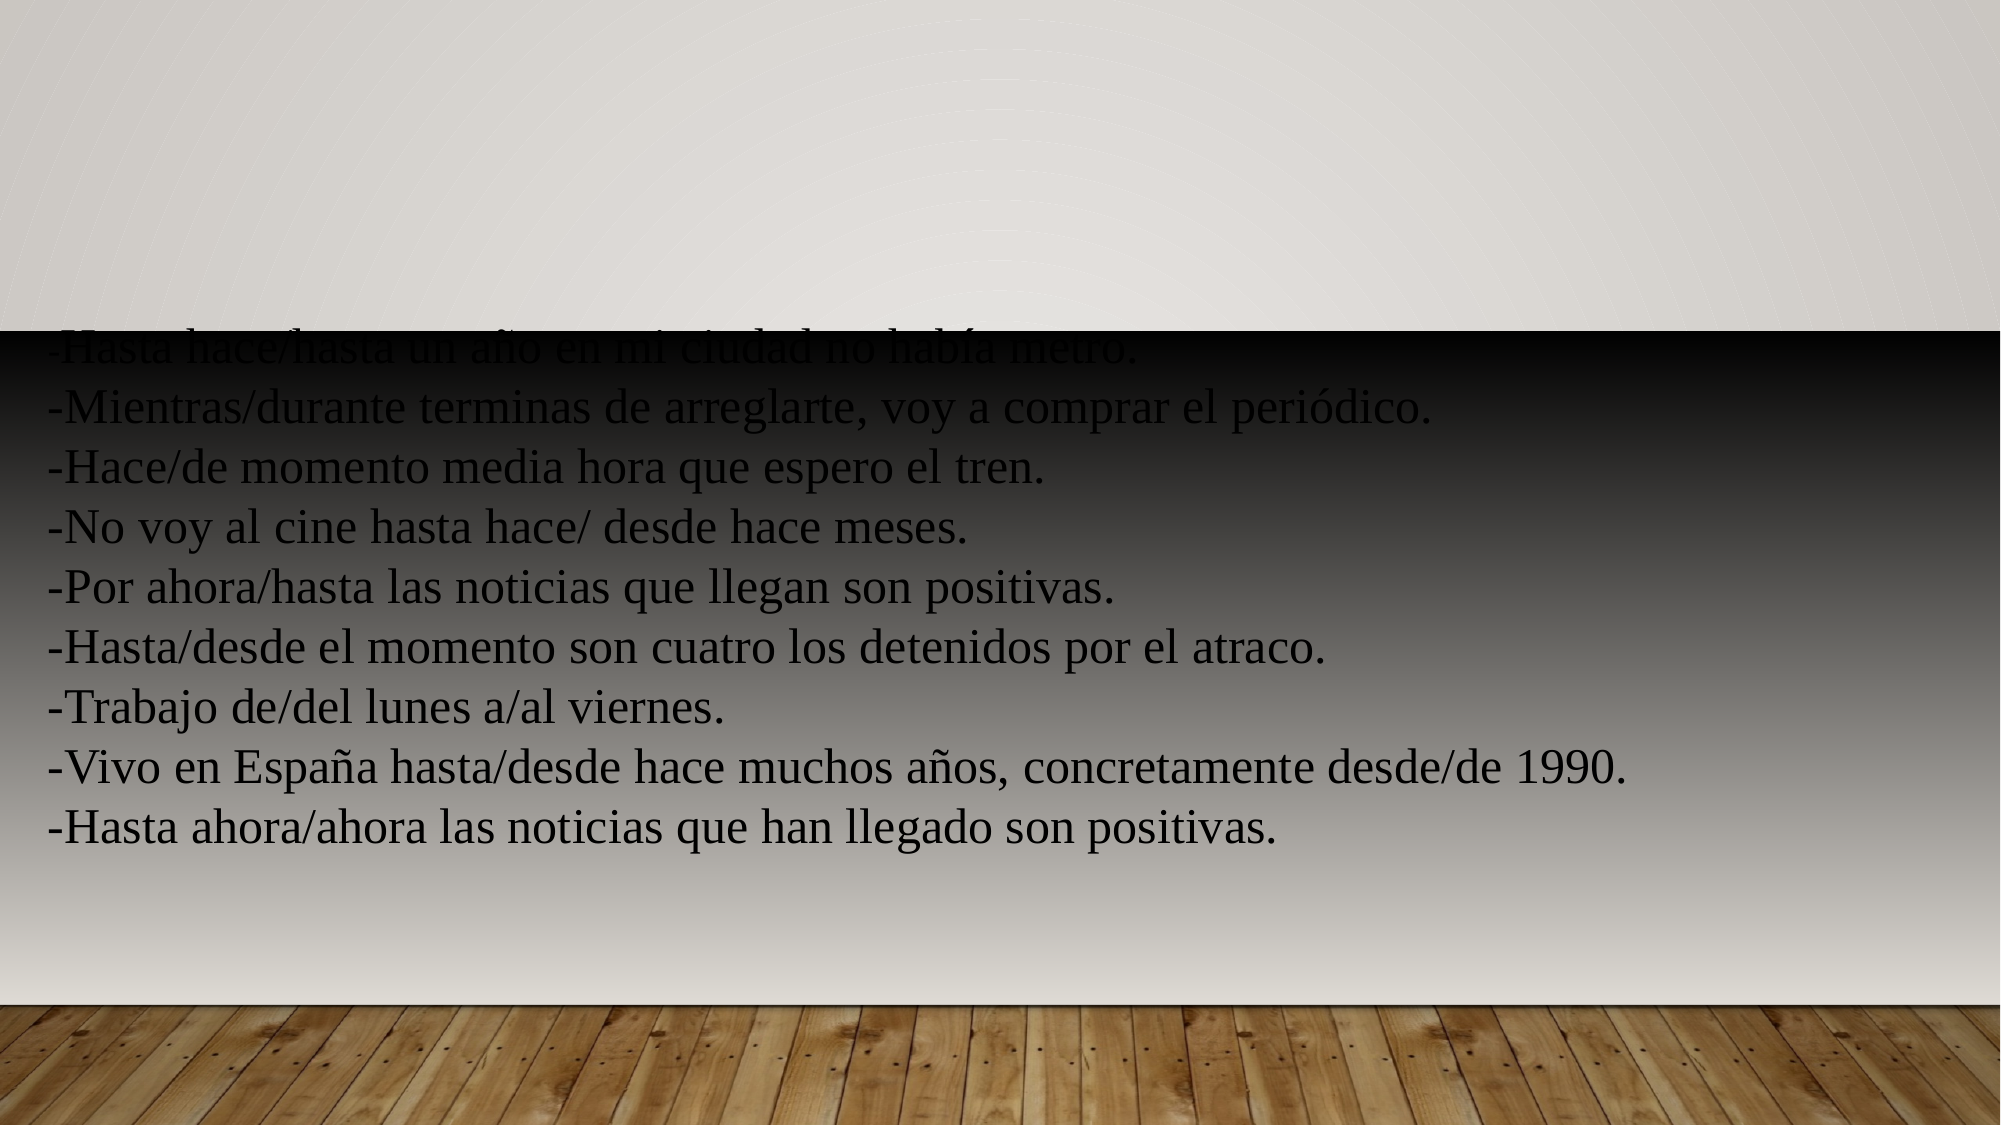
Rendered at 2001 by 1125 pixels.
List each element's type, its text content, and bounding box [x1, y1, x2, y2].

text_box -Hasta hace/hasta un año en mi ciudad no había metro. -Mientras/durante terminas de arreglarte, voy a comprar el periódico. -Hace/de momento media hora que espero el tren. -No voy al cine hasta hace/ desde hace meses. -Por ahora/hasta las noticias que llegan son positivas. -Hasta/desde el momento son cuatro los detenidos por el atraco. -Trabajo de/del lunes a/al viernes. -Vivo en España hasta/desde hace muchos años, concretamente desde/de 1990. -Hasta ahora/ahora las noticias que han llegado son positivas. [32, 305, 1951, 867]
